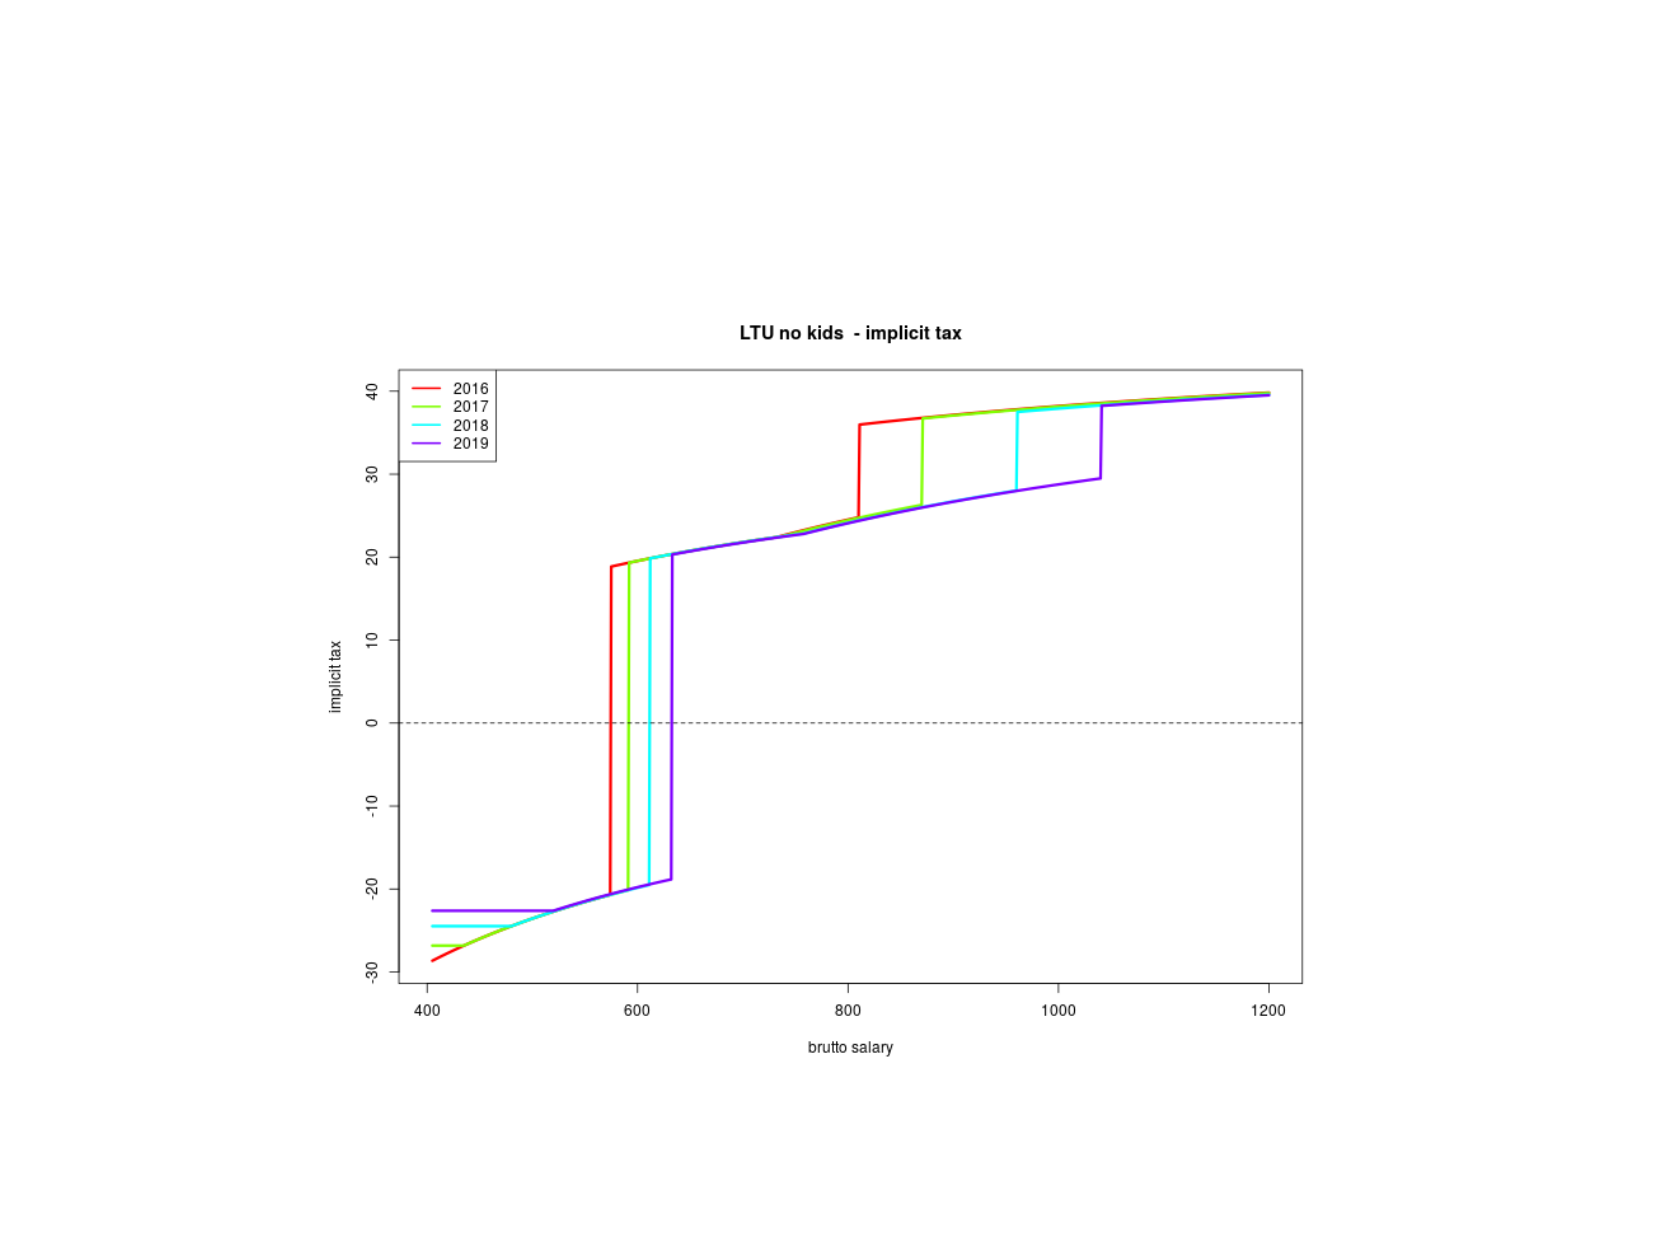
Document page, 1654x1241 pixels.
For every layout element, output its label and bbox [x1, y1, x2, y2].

picture [324, 295, 1341, 1077]
